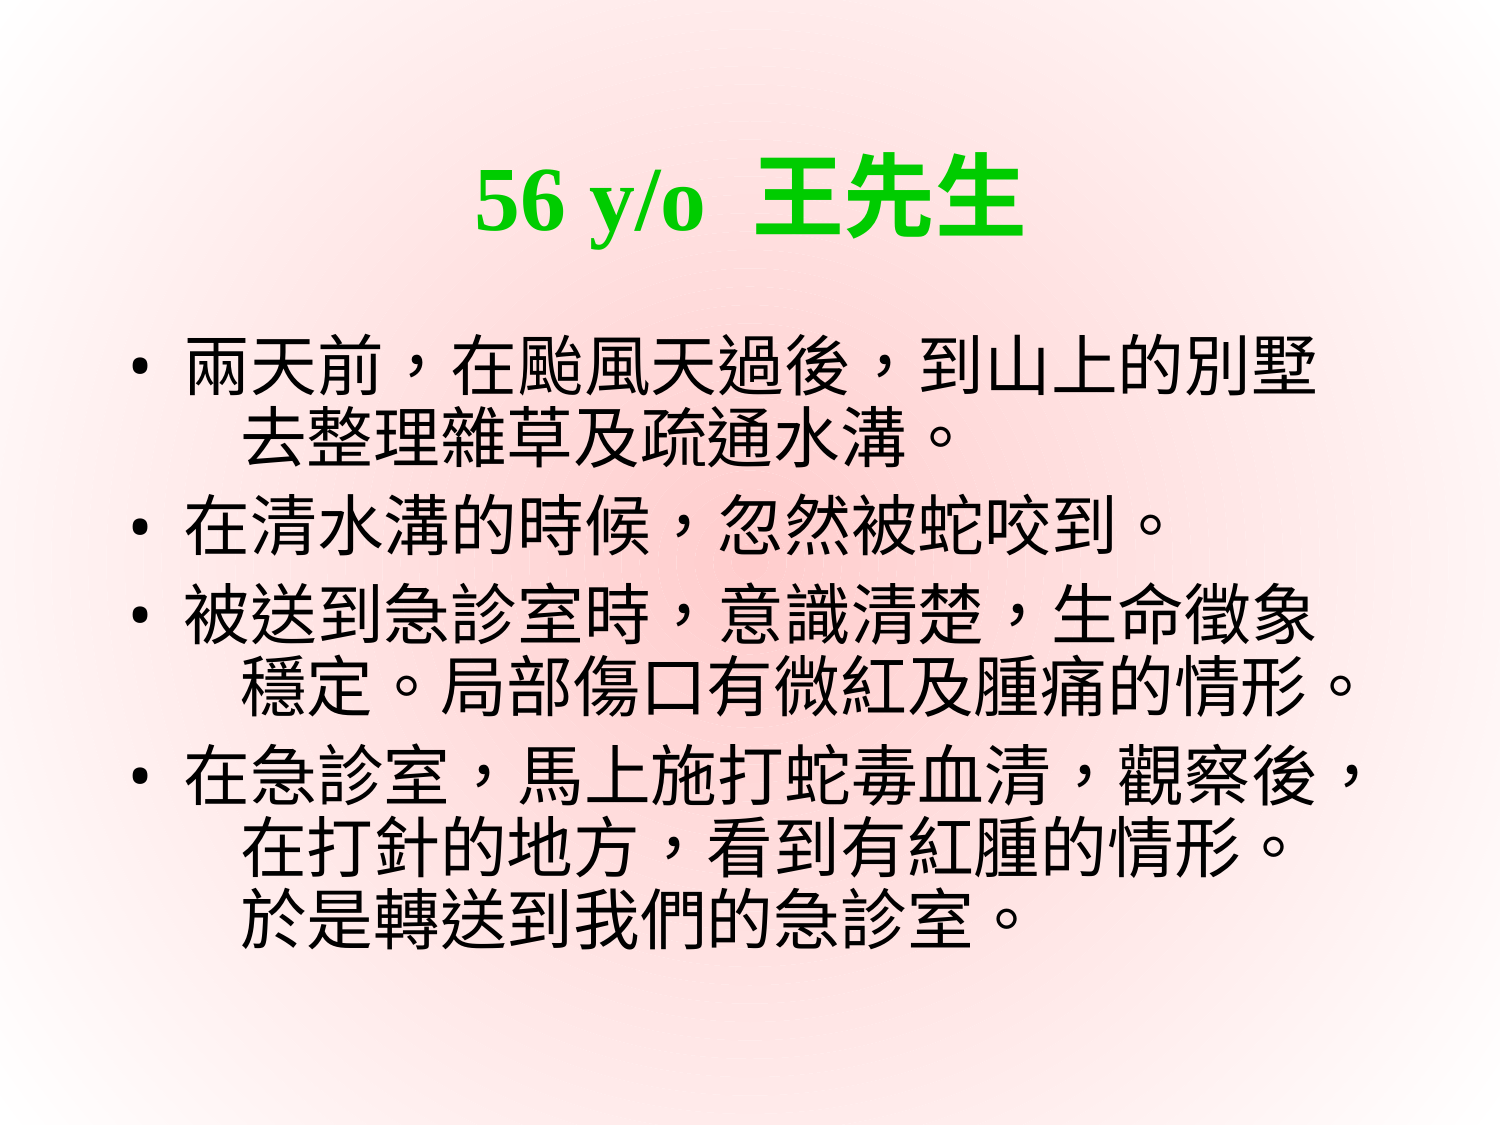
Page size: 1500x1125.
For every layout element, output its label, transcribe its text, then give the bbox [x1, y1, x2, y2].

list 兩天前，在颱風天過後，到山上的別墅去整理雜草及疏通水溝。 在清水溝的時候，忽然被蛇咬到。 被送到急診室時，意識清楚，生命徵象穩定。局部傷口有微紅及腫痛的情形。 在急診室，馬上施打蛇毒血清，觀察後，在打針的地方，看到有紅腫的情形。於是轉送到我們的急診室。 [112, 324, 1388, 1000]
title 56 y/o 王先生 [112, 99, 1388, 288]
